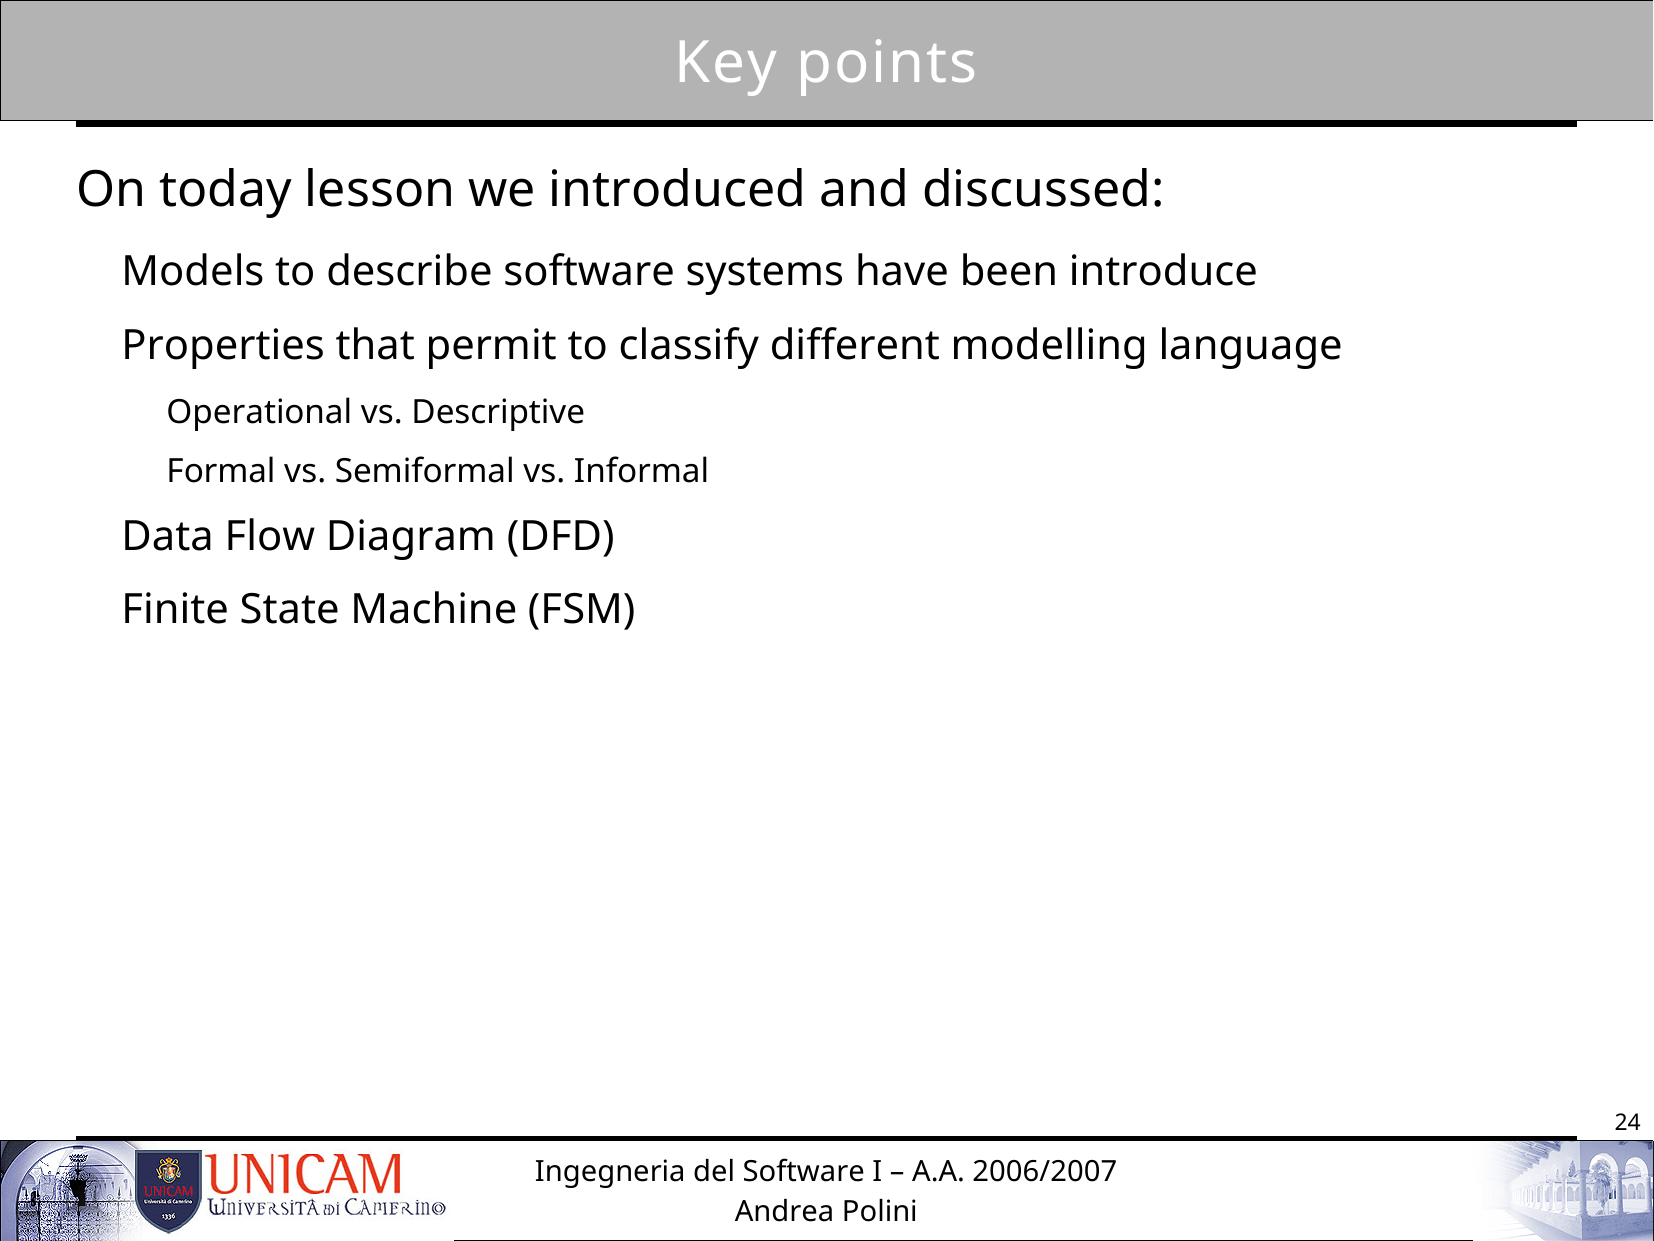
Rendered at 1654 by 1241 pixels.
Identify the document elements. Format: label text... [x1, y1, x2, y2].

list On today lesson we introduced and discussed: Models to describe software systems have been introduce Properties that permit to classify different modelling language Operational vs. Descriptive Formal vs. Semiformal vs. Informal Data Flow Diagram (DFD) Finite State Machine (FSM) [76, 152, 1577, 656]
title Key points [0, 0, 1653, 121]
picture [1473, 1141, 1654, 1241]
picture [0, 1141, 454, 1241]
